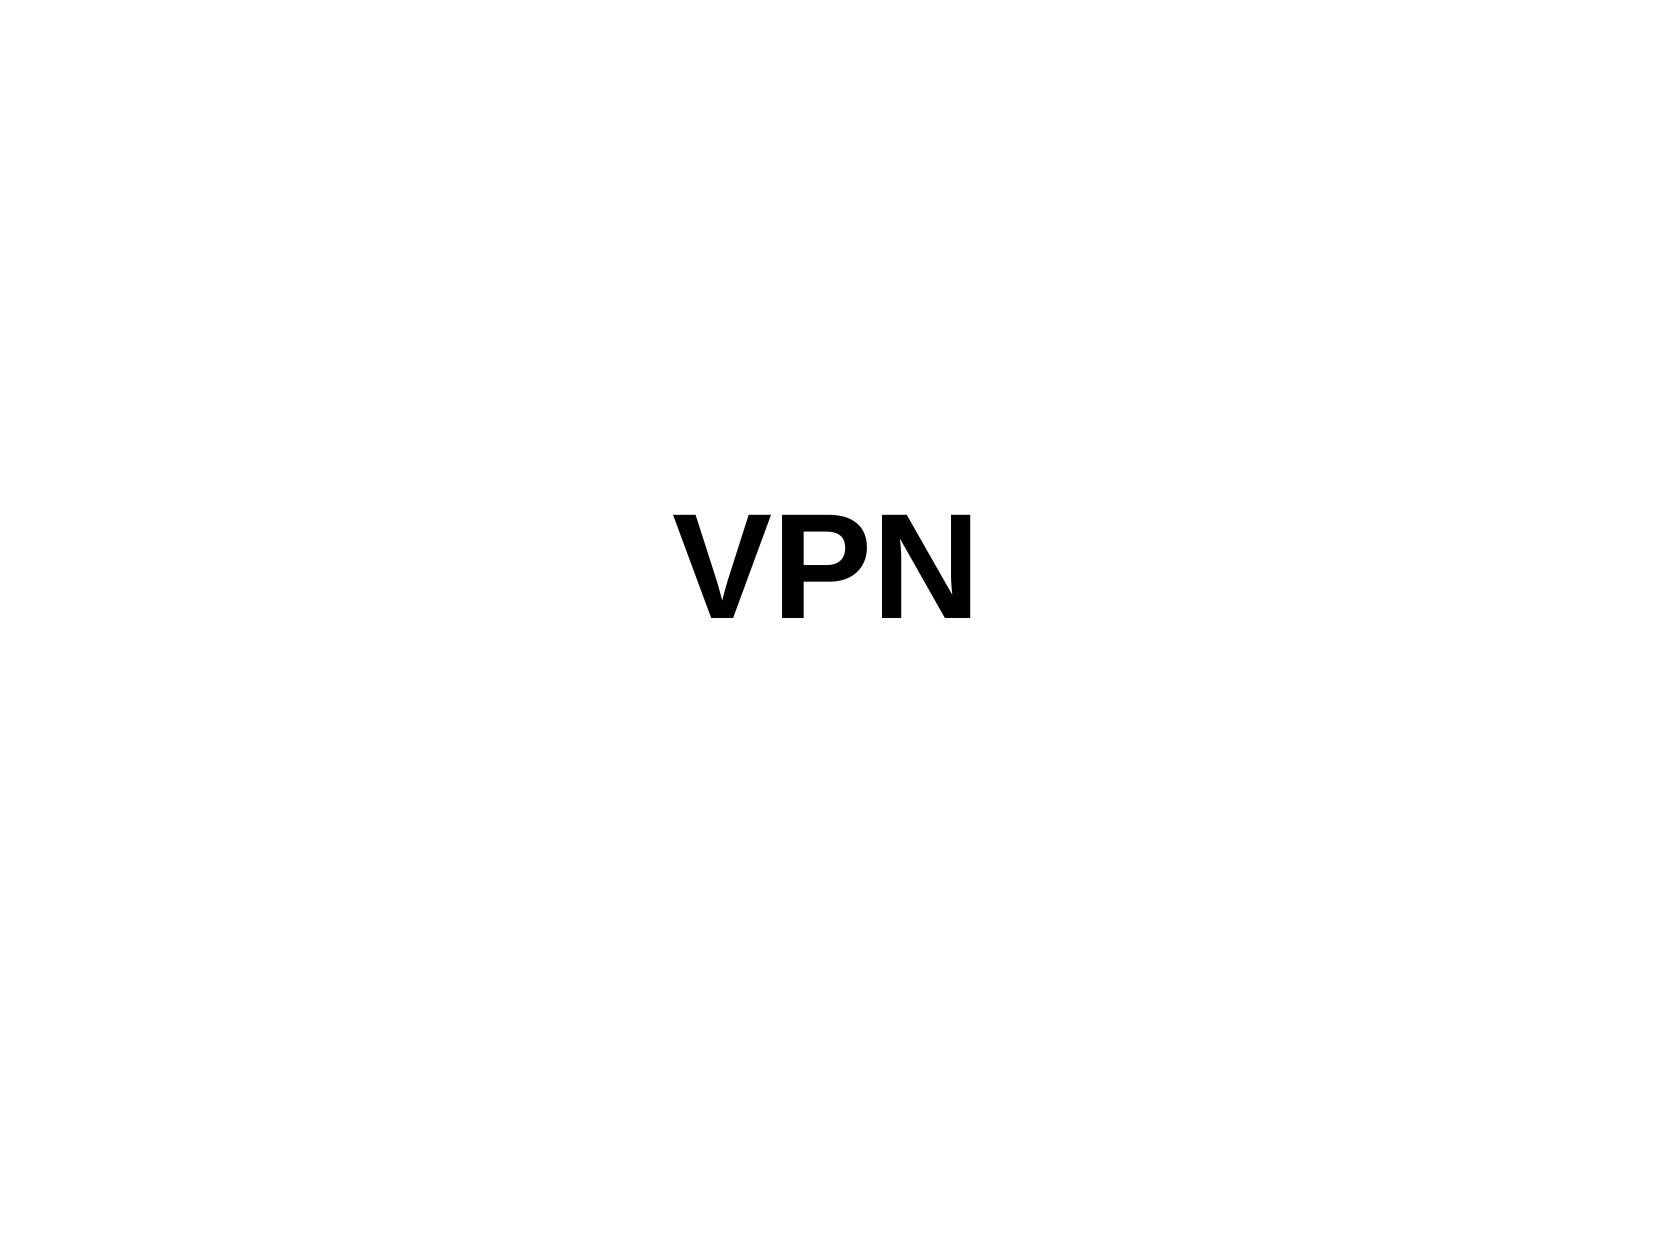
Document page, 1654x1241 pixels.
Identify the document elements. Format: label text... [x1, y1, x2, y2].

title VPN [82, 462, 1571, 670]
